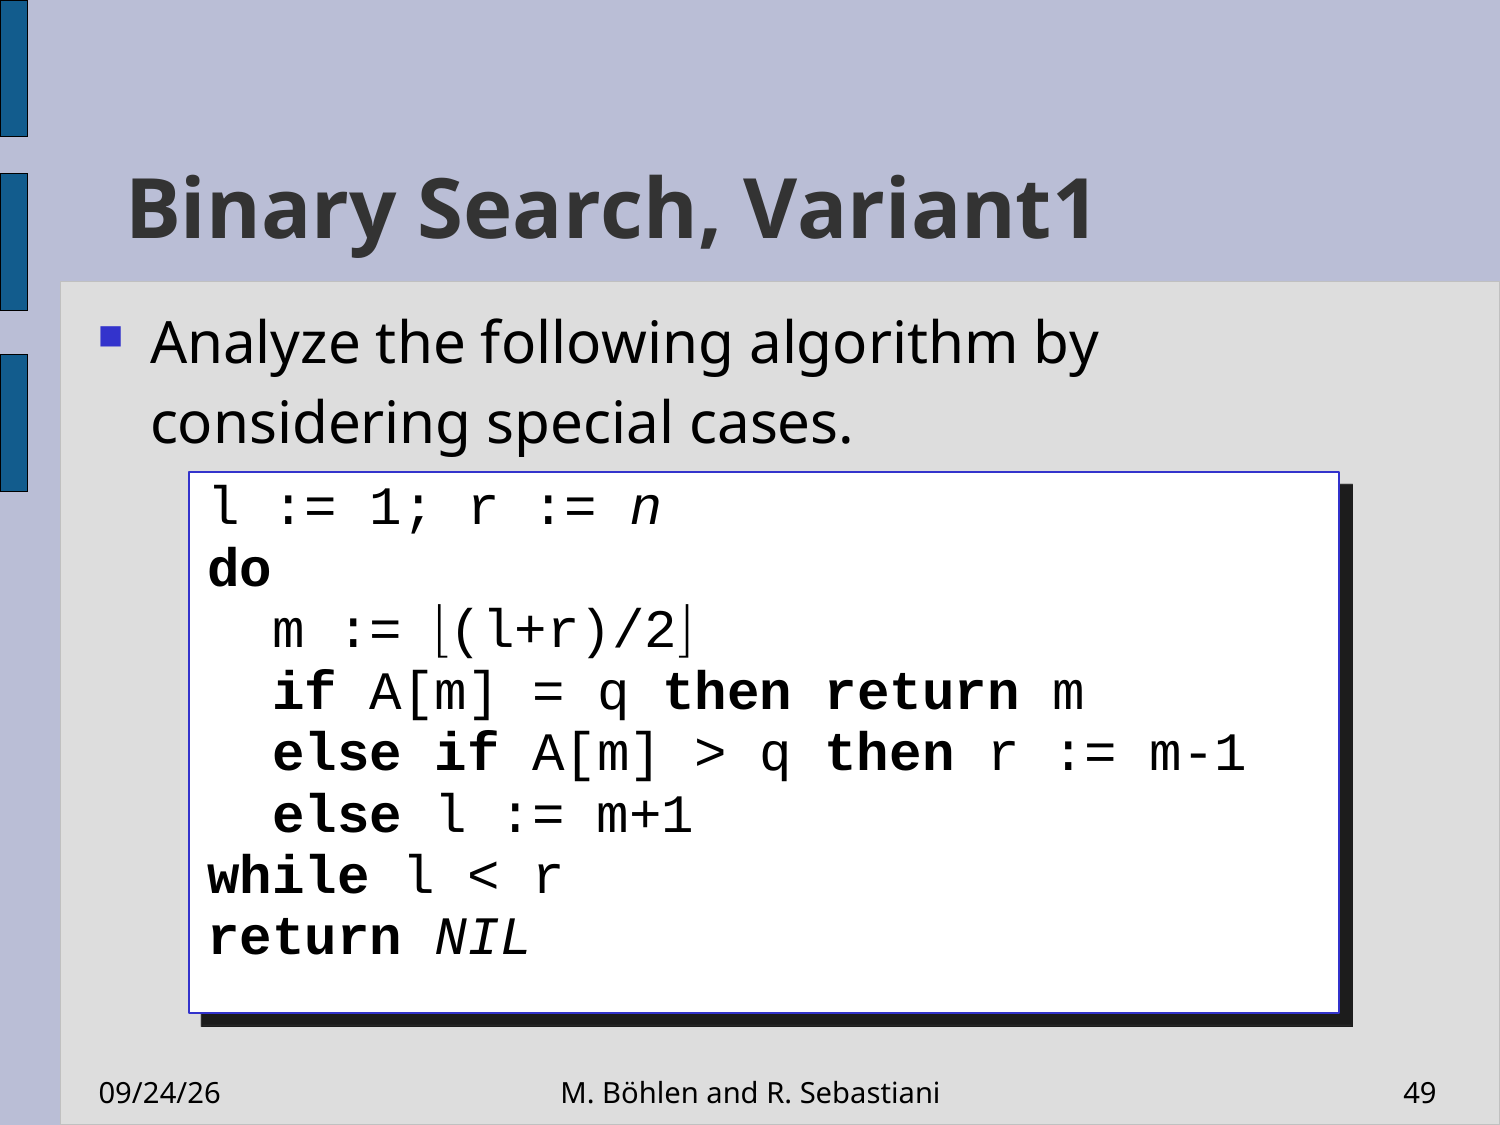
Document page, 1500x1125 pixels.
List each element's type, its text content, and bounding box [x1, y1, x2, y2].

title Binary Search, Variant1 [110, 67, 1392, 271]
list l := 1; r := n do m := ⌊(l+r)/2⌋ if A[m] = q then return m else if A[m] > q then r := m-1 else l := m+1 while l < r return NIL [189, 471, 1339, 1097]
list Analyze the following algorithm by considering special cases. [79, 293, 1451, 459]
